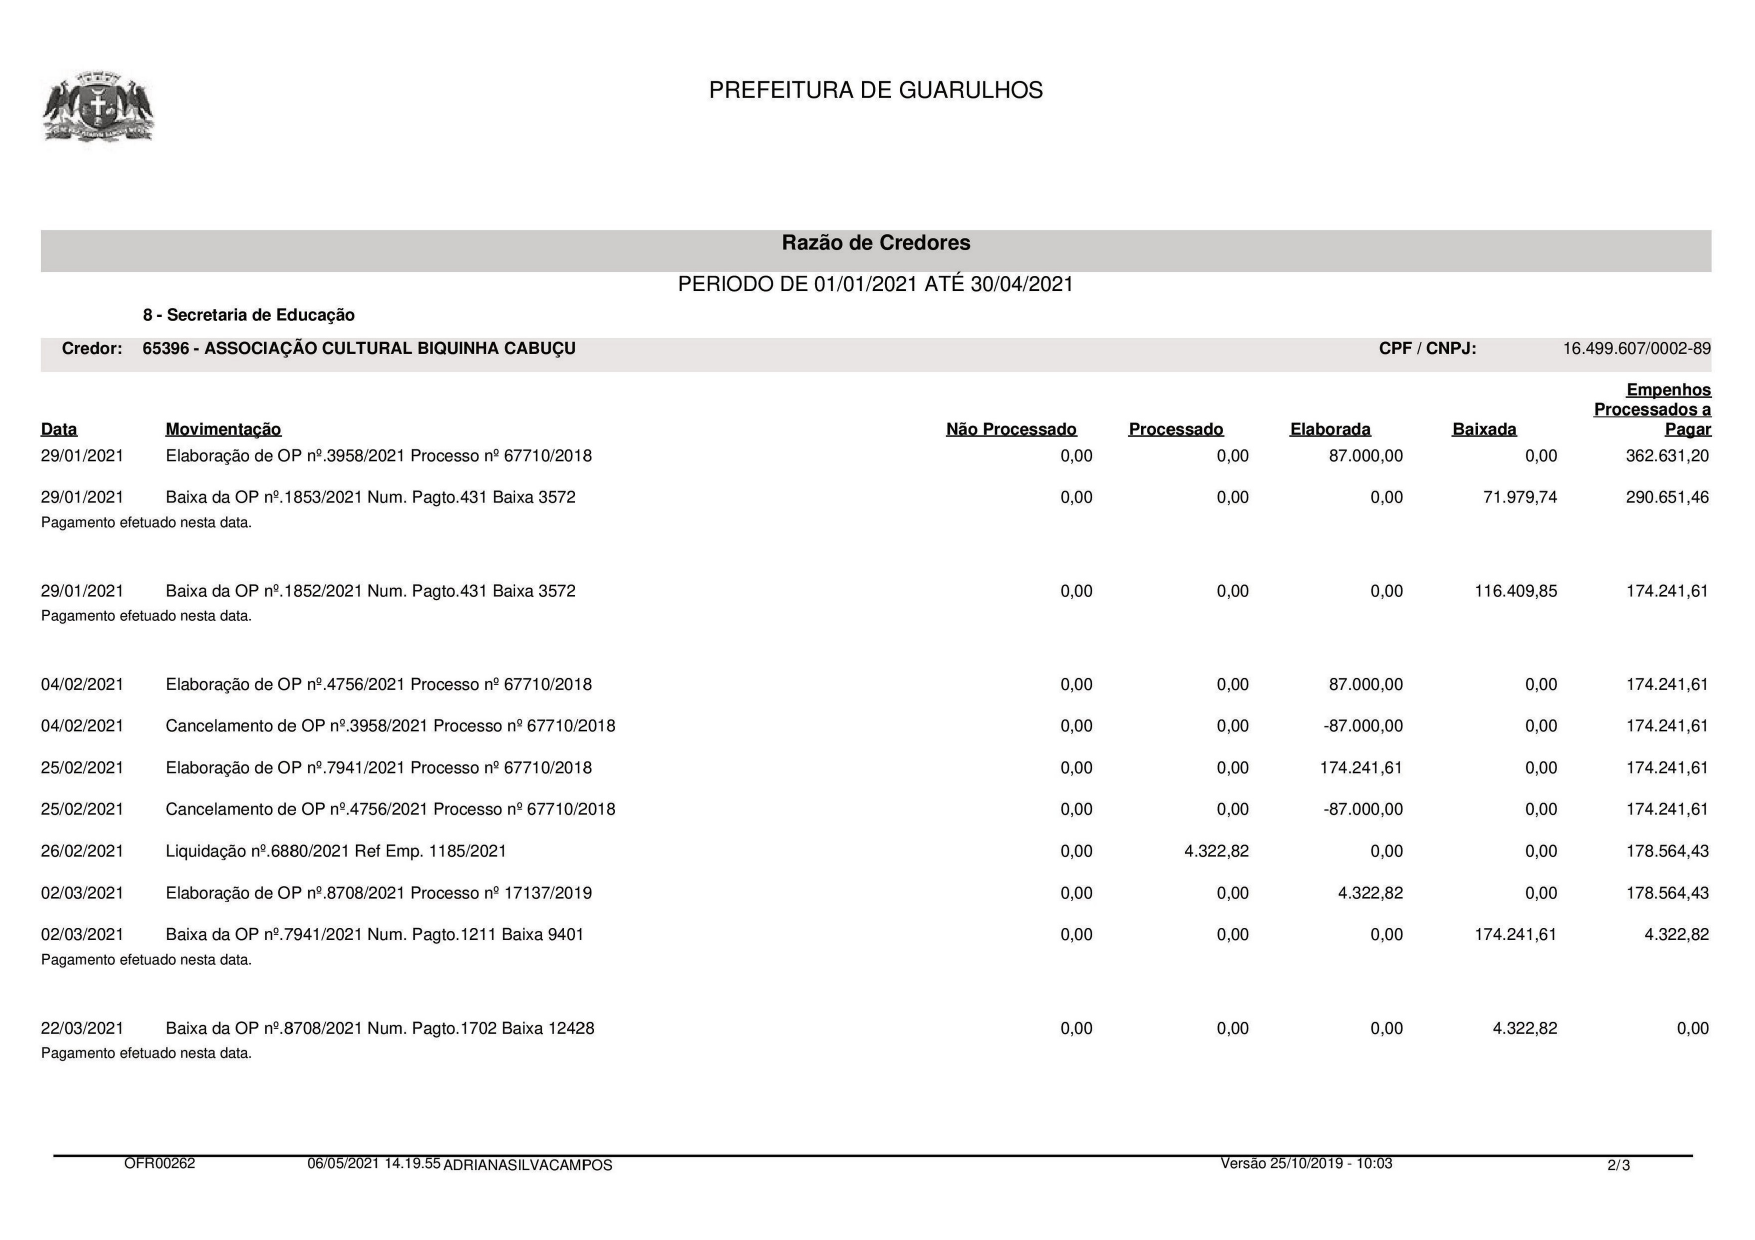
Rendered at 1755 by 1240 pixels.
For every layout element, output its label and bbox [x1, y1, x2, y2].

text_box [0, 2, 1752, 1240]
